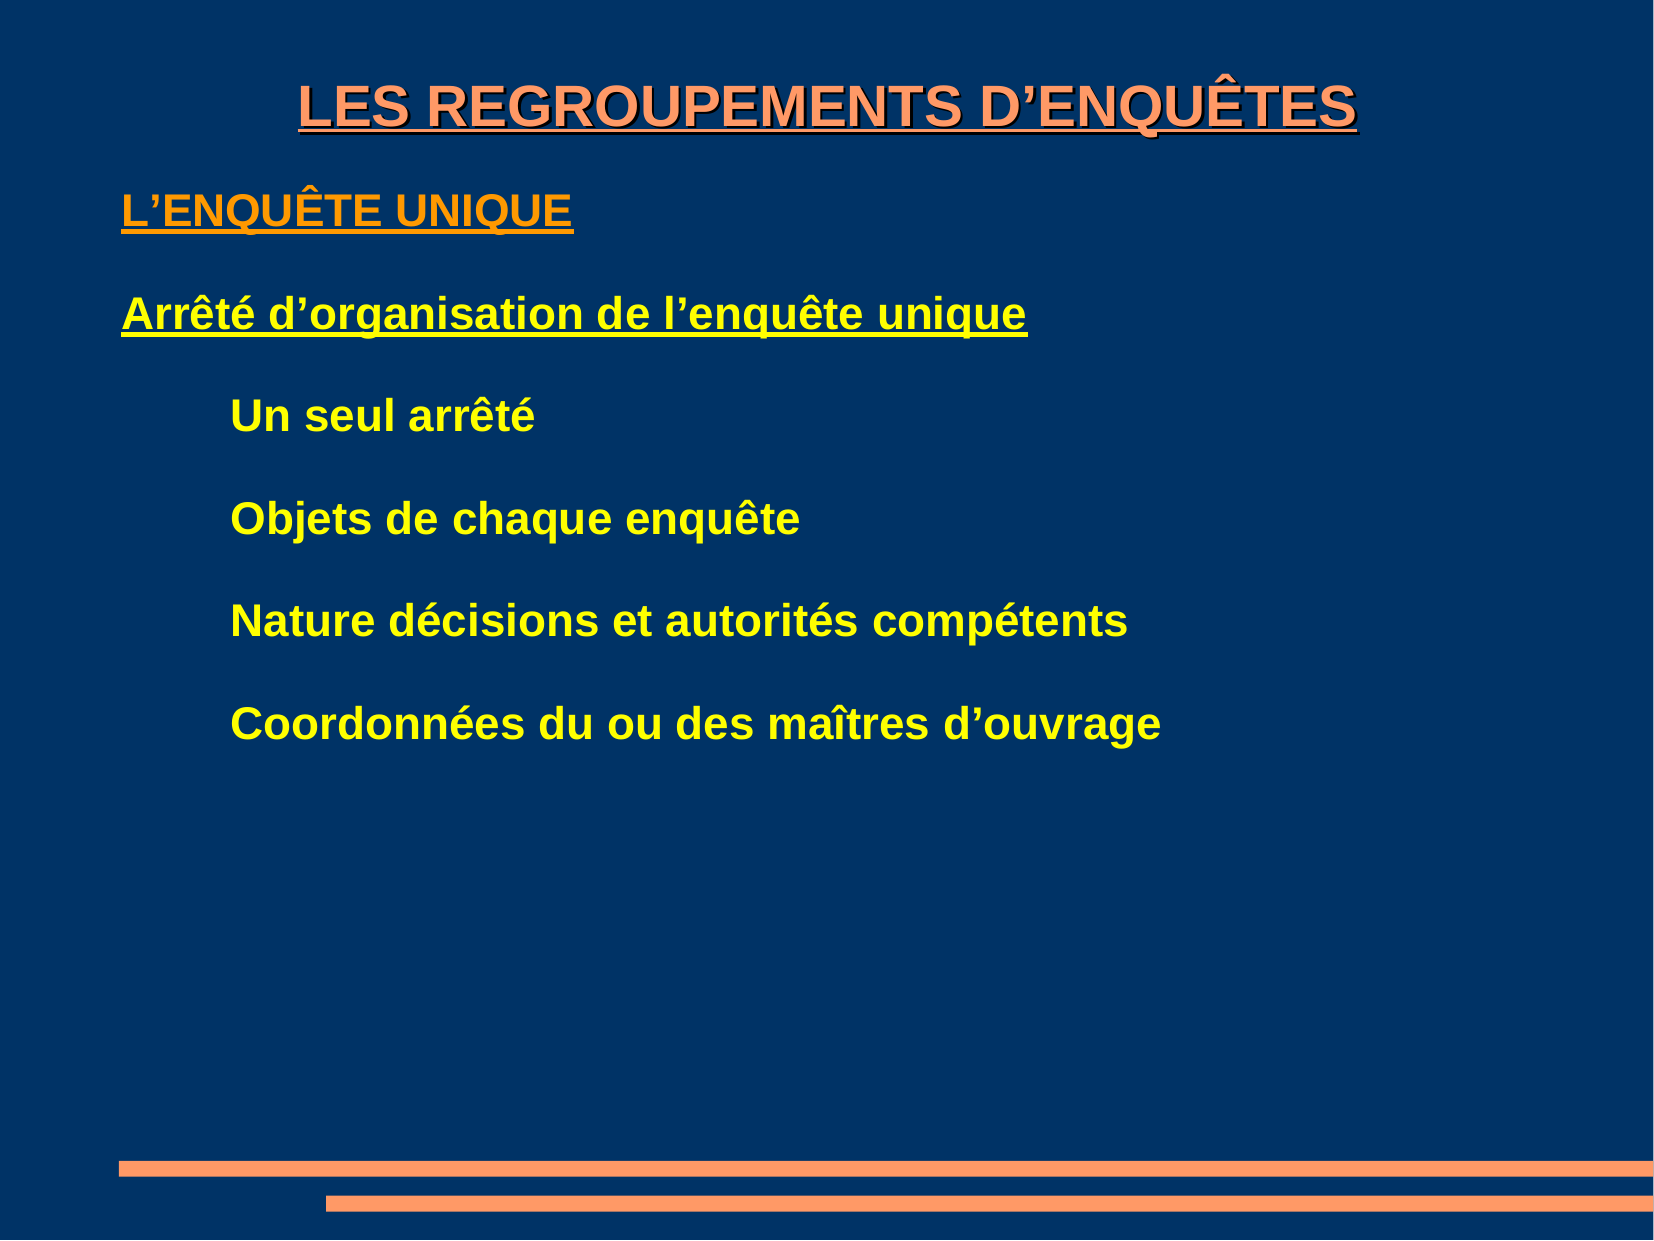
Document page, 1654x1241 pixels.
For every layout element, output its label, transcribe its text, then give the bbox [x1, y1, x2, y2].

title LES REGROUPEMENTS D’ENQUÊTES [121, 46, 1534, 166]
subtitle L’ENQUÊTE UNIQUE Arrêté d’organisation de l’enquête unique Un seul arrêté Objets de chaque enquête Nature décisions et autorités compétents Coordonnées du ou des maîtres d’ouvrage [121, 185, 1561, 1160]
